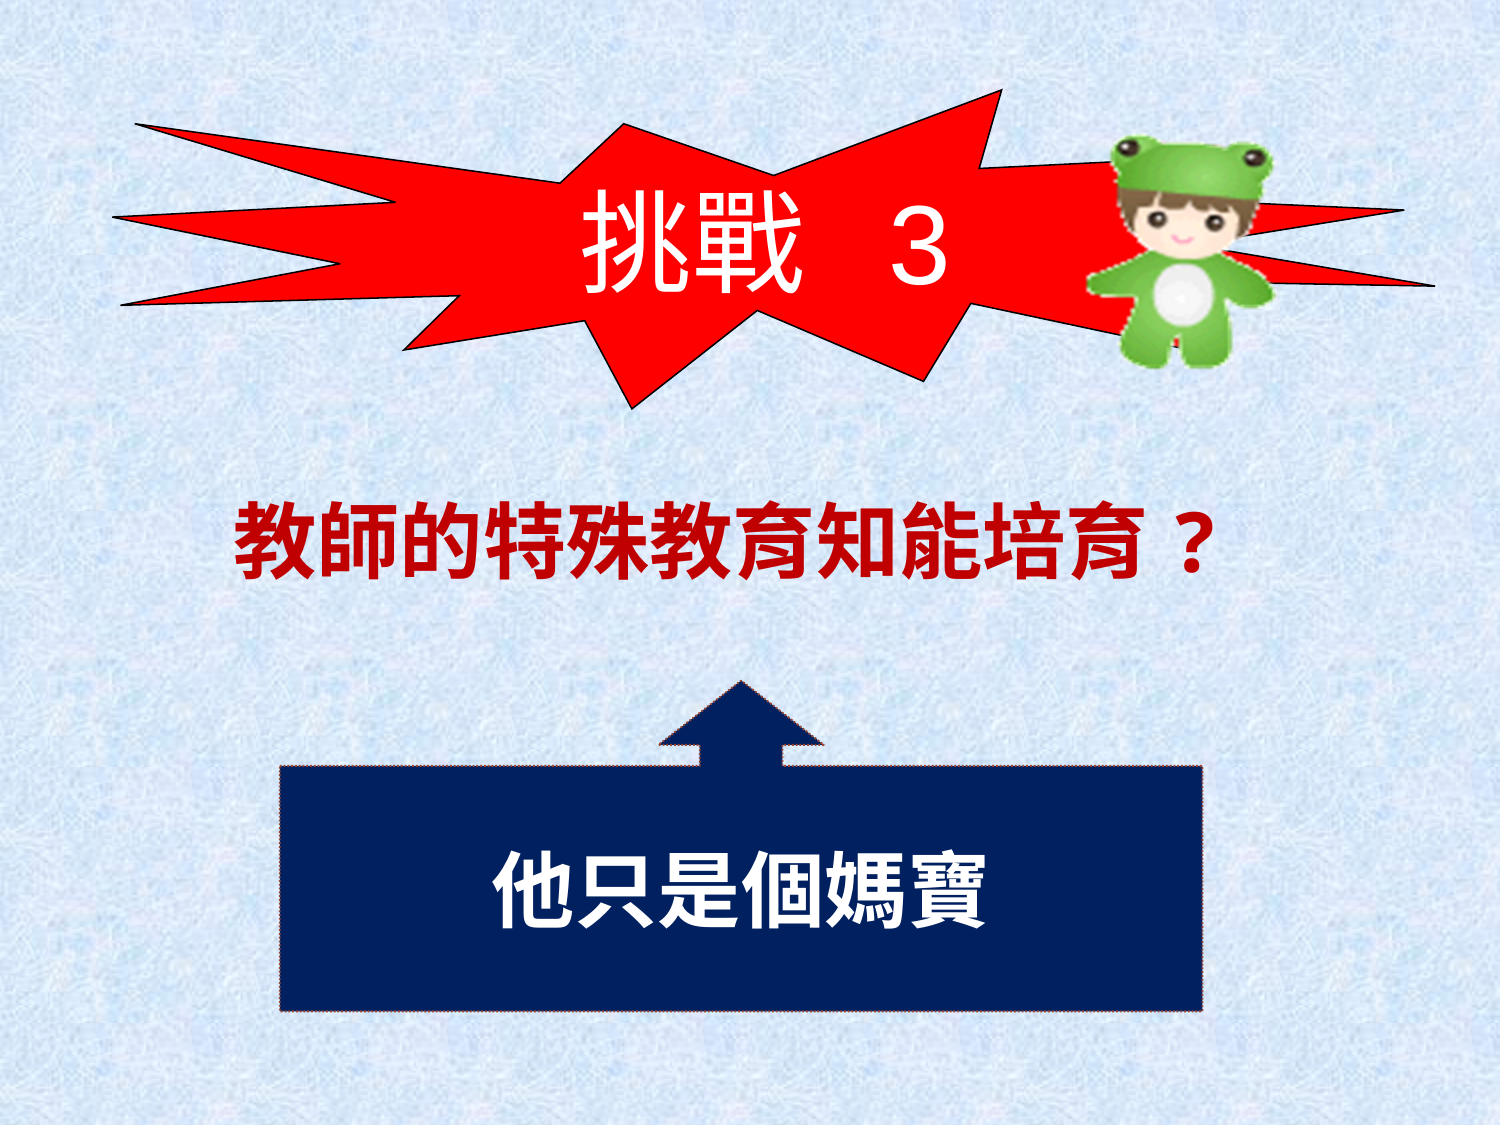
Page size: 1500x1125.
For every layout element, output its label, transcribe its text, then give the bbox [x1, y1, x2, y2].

picture [1080, 125, 1283, 374]
list 教師的特殊教育知能培育? [218, 481, 1281, 1125]
text_box 挑戰 3 [112, 89, 1080, 409]
text_box 挑戰 3 [1283, 204, 1405, 230]
text_box 他只是個媽寶 [331, 822, 1152, 946]
text_box 挑戰 3 [1283, 260, 1436, 287]
text_box [279, 680, 1203, 1012]
